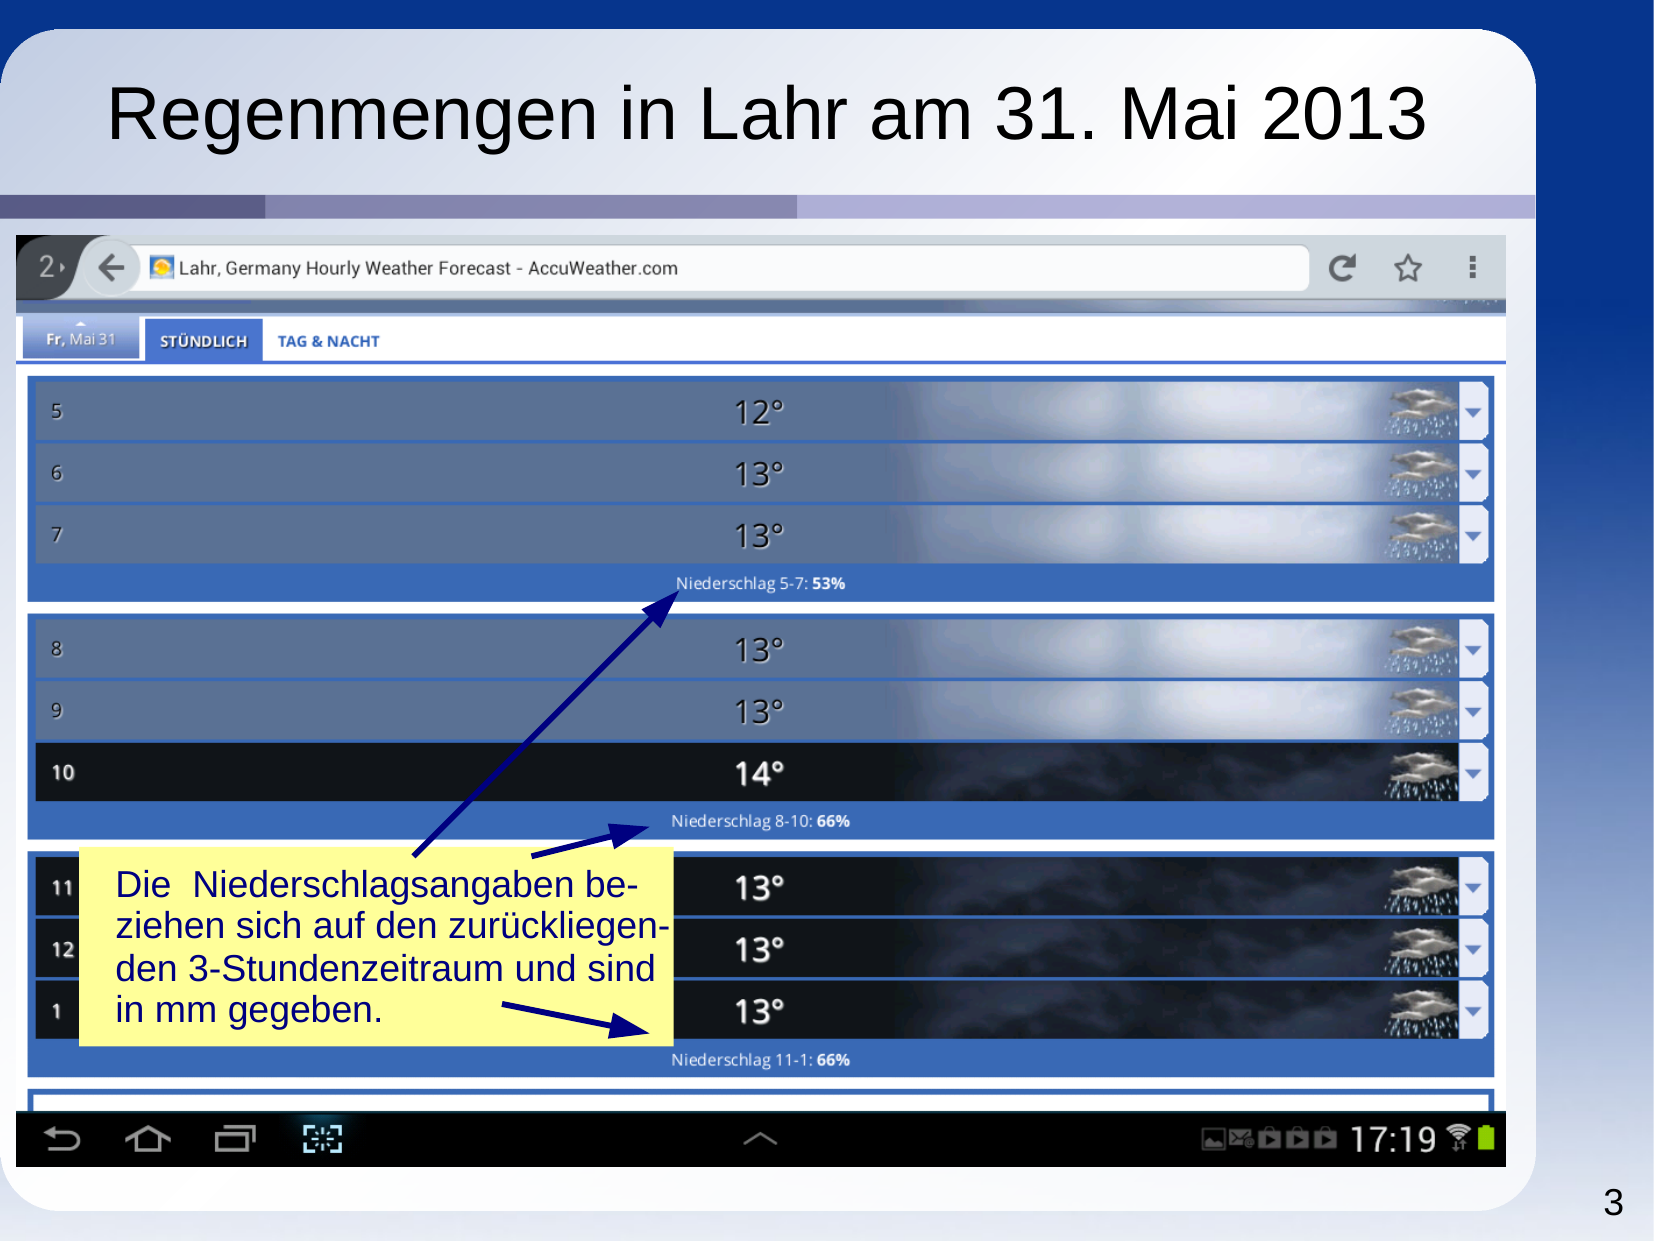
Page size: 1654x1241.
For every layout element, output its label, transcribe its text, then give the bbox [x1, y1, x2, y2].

text_box [79, 846, 674, 1047]
picture [16, 235, 1506, 1167]
picture [0, 0, 1654, 1241]
title Regenmengen in Lahr am 31. Mai 2013 [29, 49, 1506, 178]
text_box Die Niederschlagsangaben be- ziehen sich auf den zurückliegen- den 3-Stundenzeitraum und sind in mm gegeben. [89, 861, 685, 1033]
